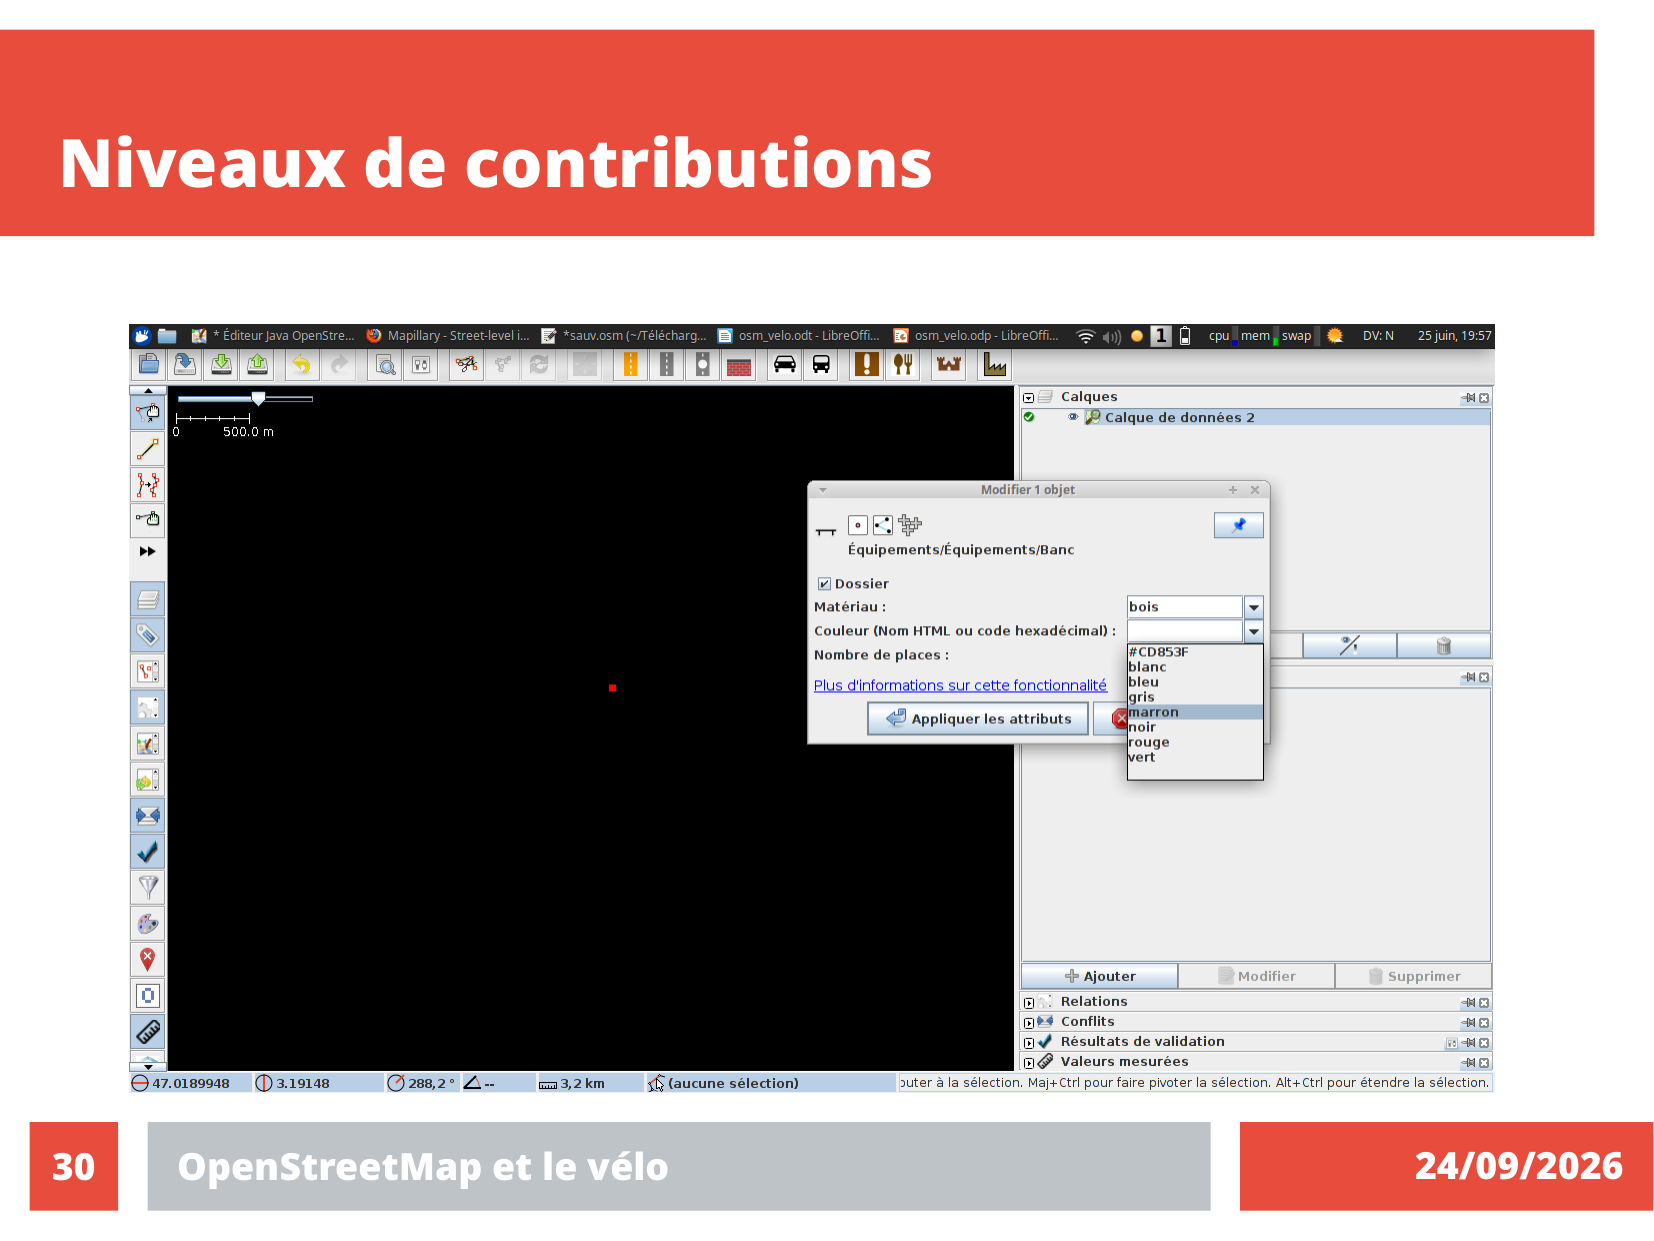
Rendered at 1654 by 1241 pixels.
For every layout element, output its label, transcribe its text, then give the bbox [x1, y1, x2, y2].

picture [129, 324, 1495, 1093]
title Niveaux de contributions [59, 59, 1595, 207]
